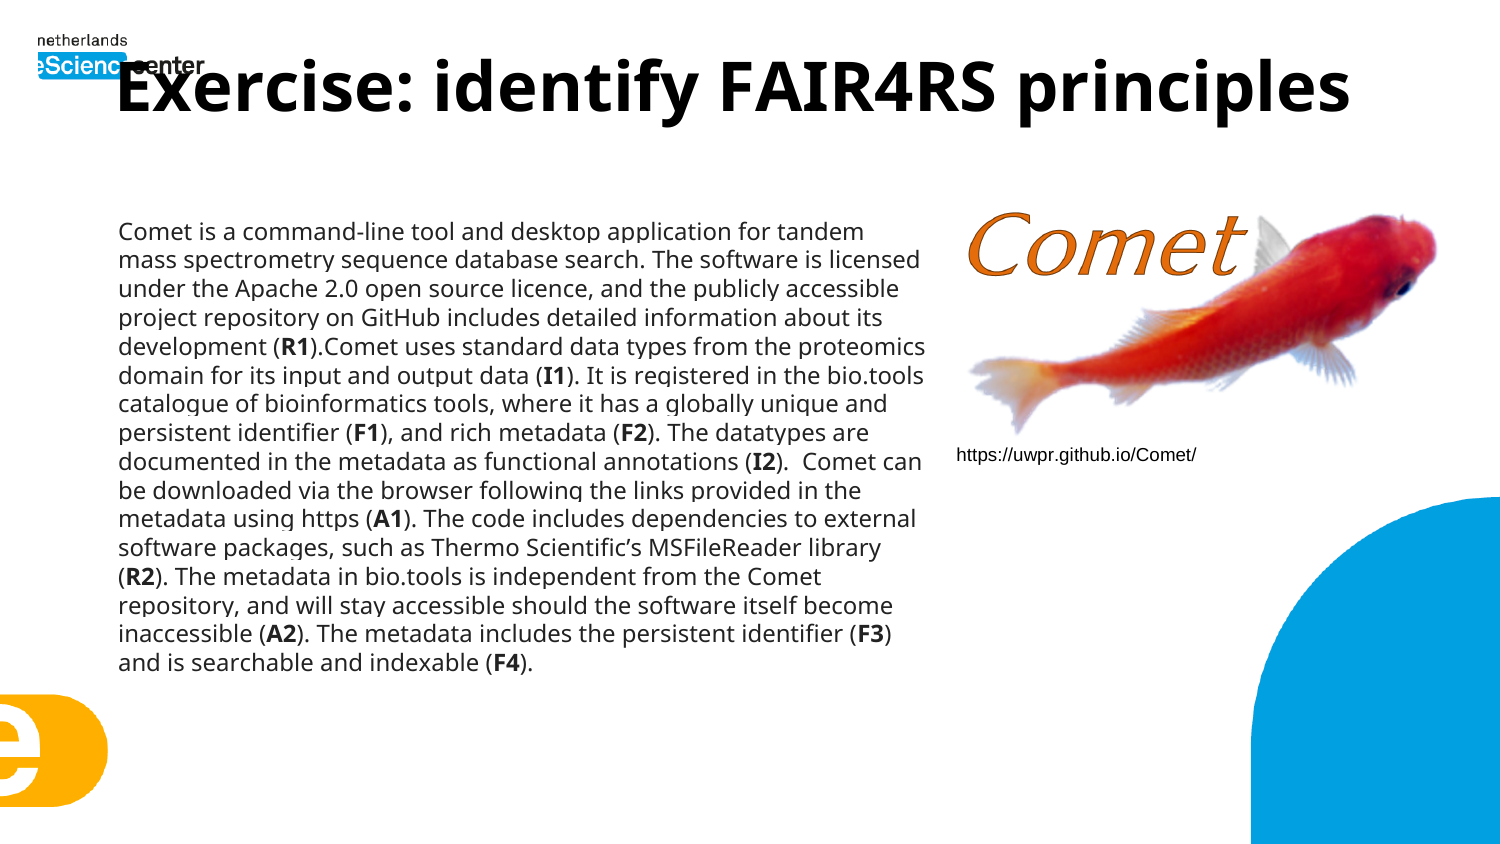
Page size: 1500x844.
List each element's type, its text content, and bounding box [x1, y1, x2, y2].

title Exercise: identify FAIR4RS principles (4) [103, 44, 1449, 209]
picture [953, 201, 1449, 427]
text_box Comet is a command-line tool and desktop application for tandem mass spectrometry sequence database search. The software is licensed under the Apache 2.0 open source licence, and the publicly accessible project repository on GitHub includes detailed information about its development (R1).Comet uses standard data types from the proteomics domain for its input and output data (I1). It is registered in the bio.tools catalogue of bioinformatics tools, where it has a globally unique and persistent identifier (F1), and rich metadata (F2). The datatypes are documented in the metadata as functional annotations (I2). Comet can be downloaded via the browser following the links provided in the metadata using https (A1). The code includes dependencies to external software packages, such as Thermo Scientific’s MSFileReader library (R2). The metadata in bio.tools is independent from the Comet repository, and will stay accessible should the software itself become inaccessible (A2). The metadata includes the persistent identifier (F3) and is searchable and indexable (F4). [103, 201, 942, 639]
text_box https://uwpr.github.io/Comet/ [941, 427, 1461, 481]
